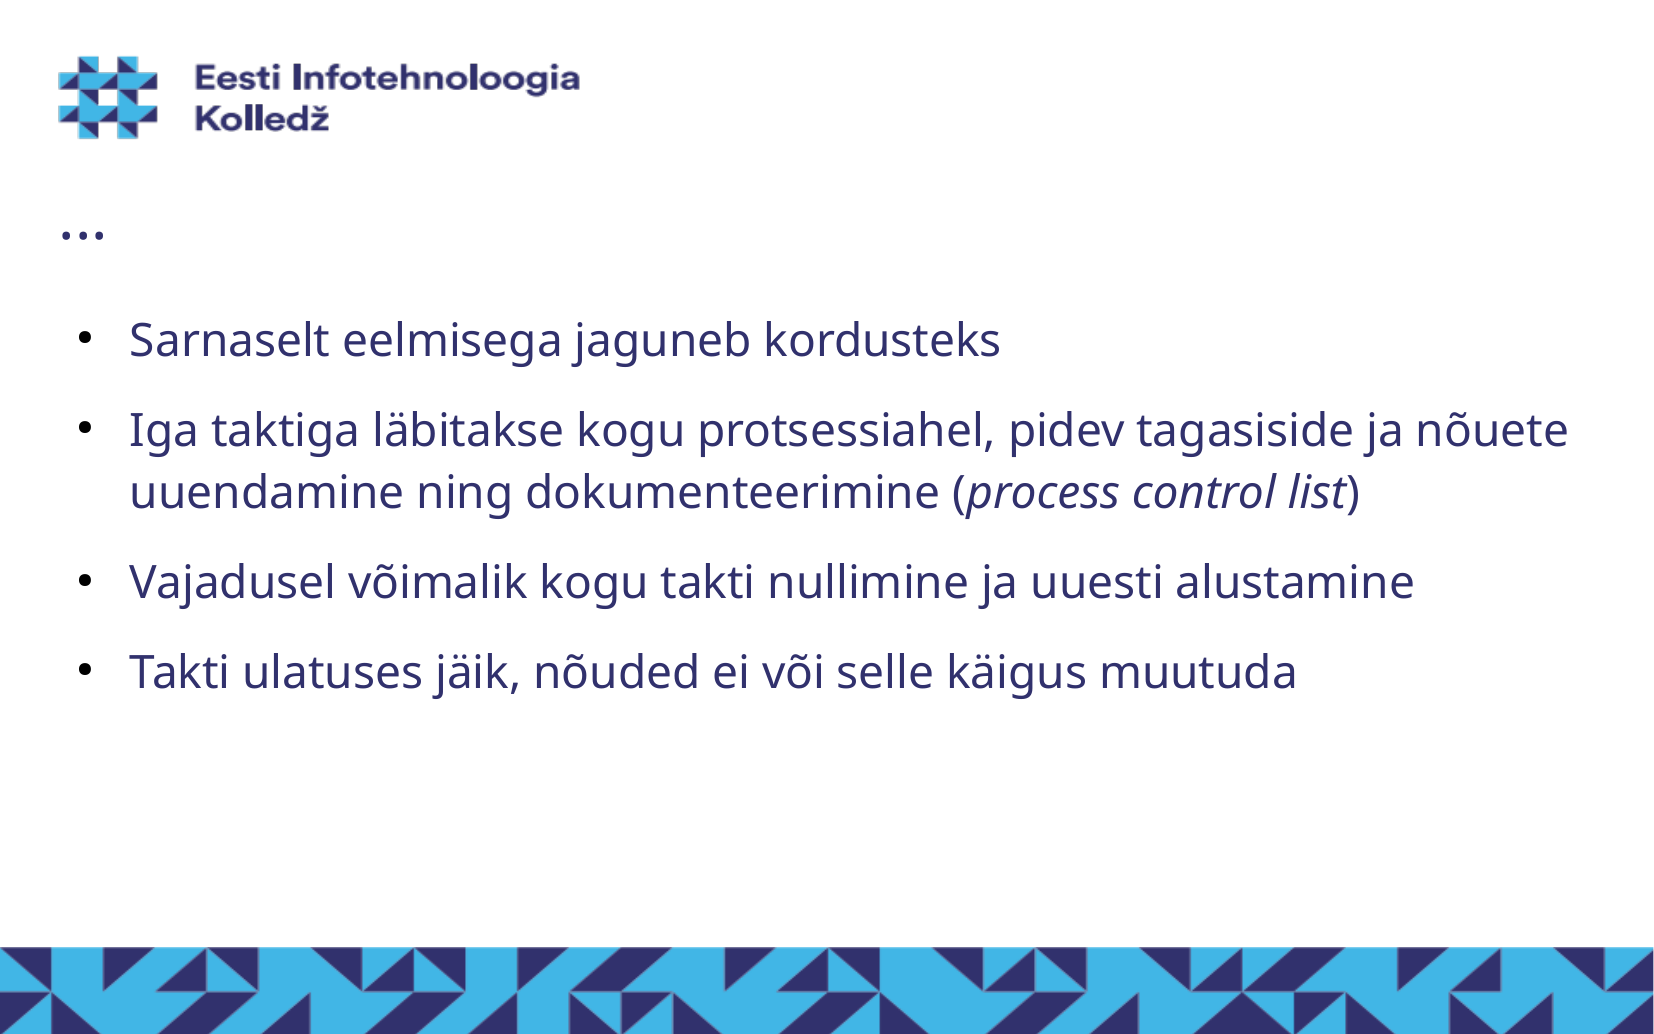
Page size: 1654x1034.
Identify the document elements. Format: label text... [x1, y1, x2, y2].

title ... [59, 129, 1571, 303]
list Sarnaselt eelmisega jaguneb kordusteks Iga taktiga läbitakse kogu protsessiahel, pidev tagasiside ja nõuete uuendamine ning dokumenteerimine (process control list) Vajadusel võimalik kogu takti nullimine ja uuesti alustamine Takti ulatuses jäik, nõuded ei või selle käigus muutuda [59, 307, 1607, 945]
